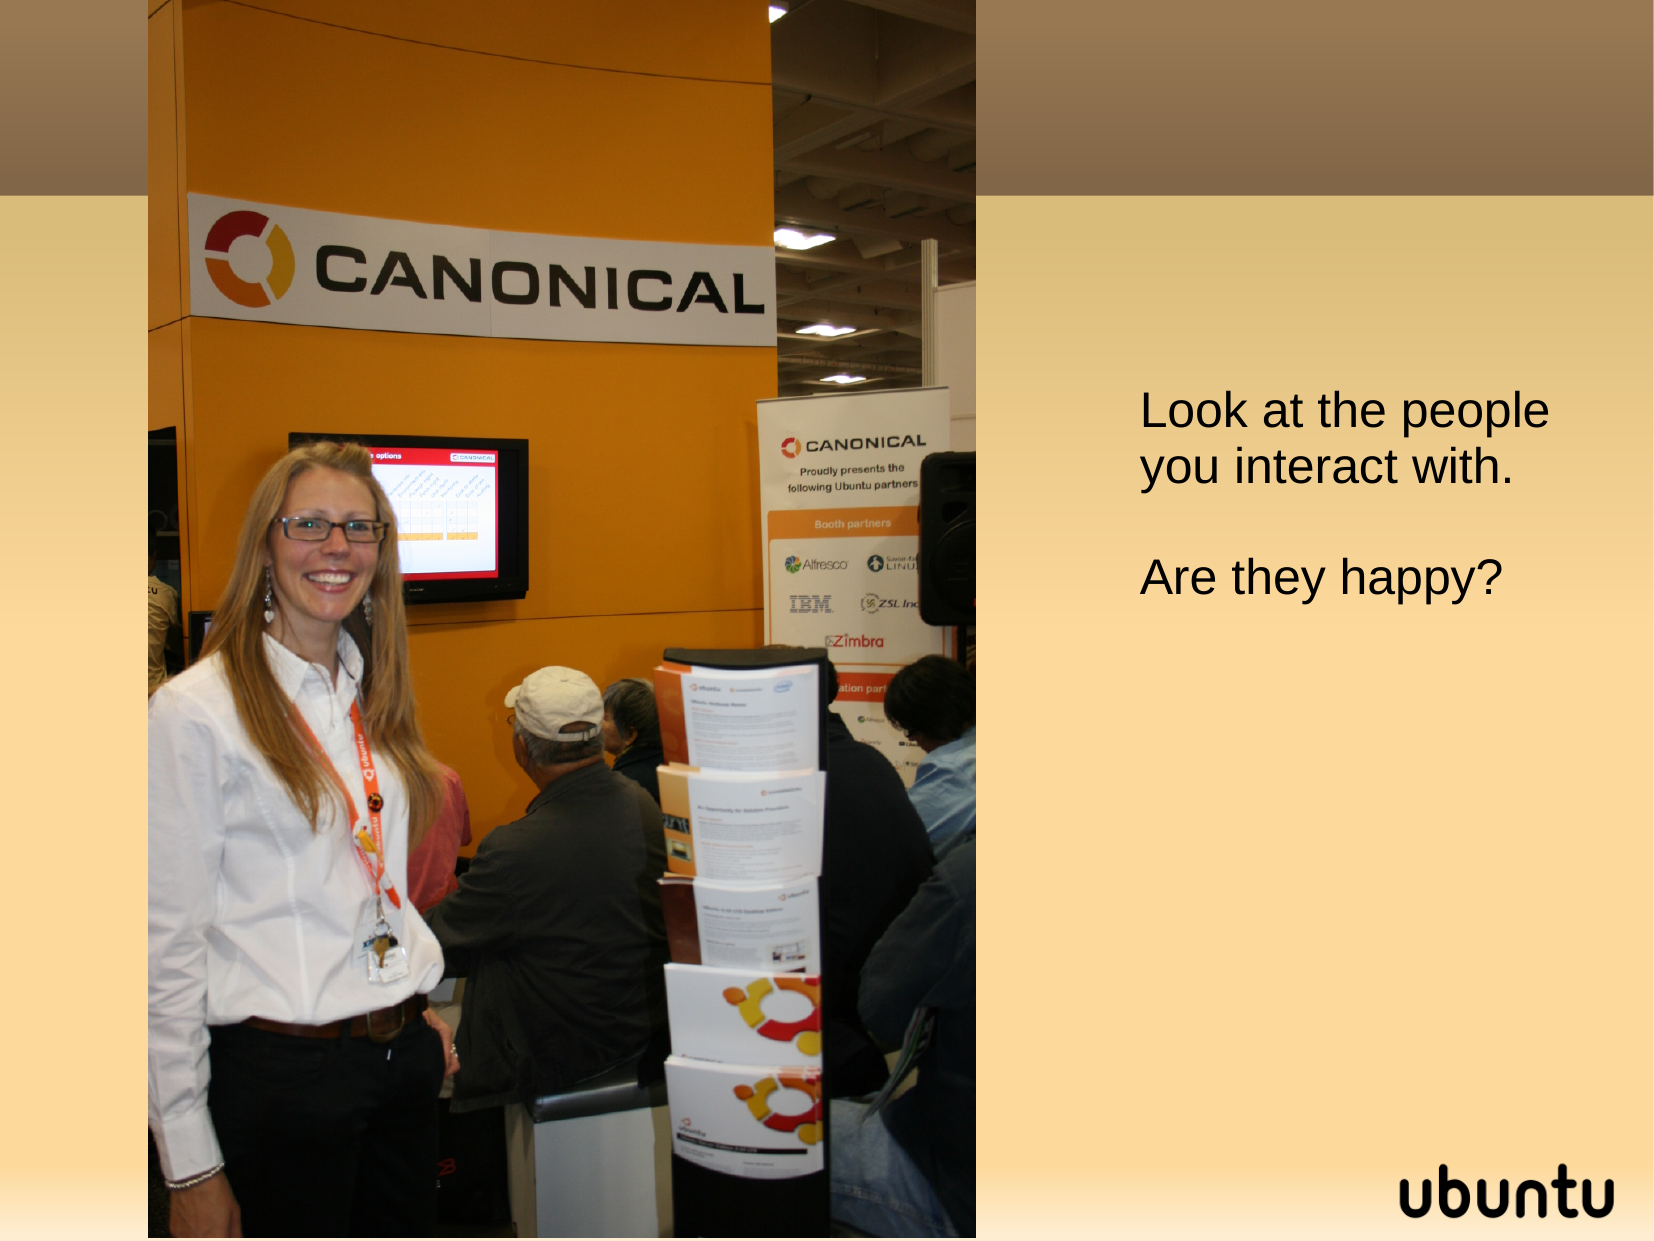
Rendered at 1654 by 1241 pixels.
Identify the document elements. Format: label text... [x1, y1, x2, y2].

picture [0, 0, 1654, 1241]
text_box [1350, 187, 1613, 258]
text_box Look at the people you interact with. Are they happy? [1125, 375, 1566, 669]
